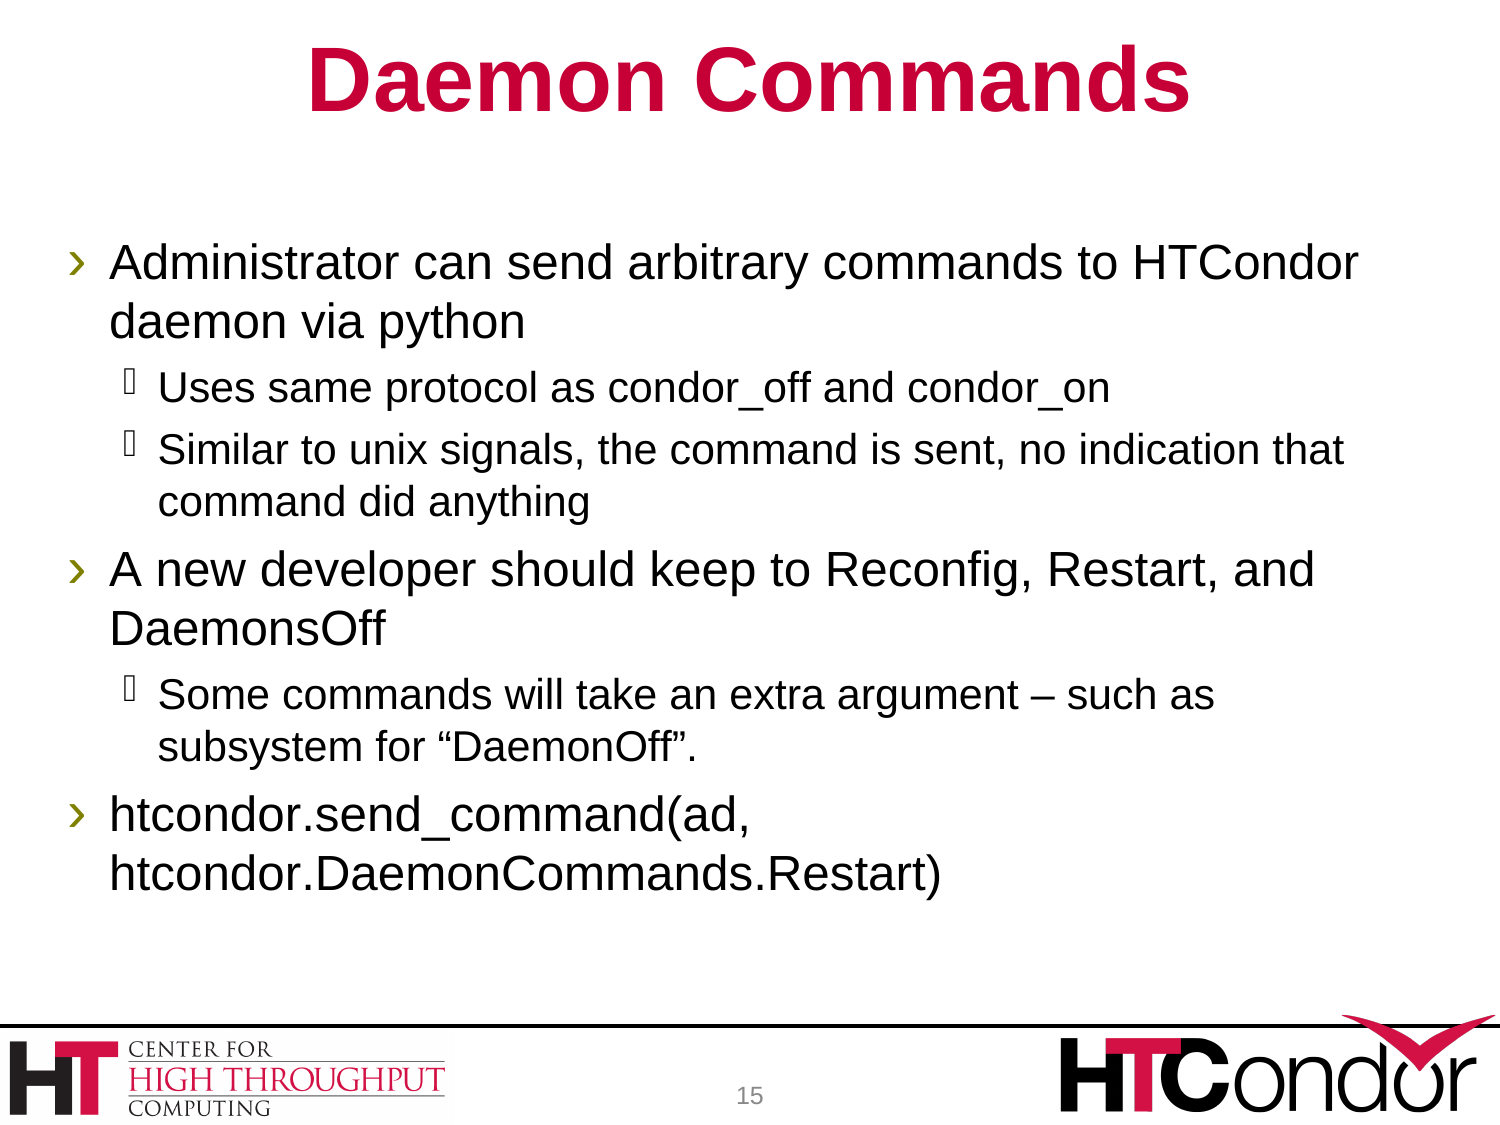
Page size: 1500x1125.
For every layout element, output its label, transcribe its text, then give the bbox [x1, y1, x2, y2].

list Administrator can send arbitrary commands to HTCondor daemon via python Uses same protocol as condor_off and condor_on Similar to unix signals, the command is sent, no indication that command did anything A new developer should keep to Reconfig, Restart, and DaemonsOff Some commands will take an extra argument – such as subsystem for “DaemonOff”. htcondor.send_command(ad, htcondor.DaemonCommands.Restart) [52, 222, 1431, 916]
text_box <number> [575, 1065, 926, 1125]
picture [1055, 1014, 1500, 1119]
picture [0, 1029, 454, 1125]
title Daemon Commands [0, 0, 1500, 150]
